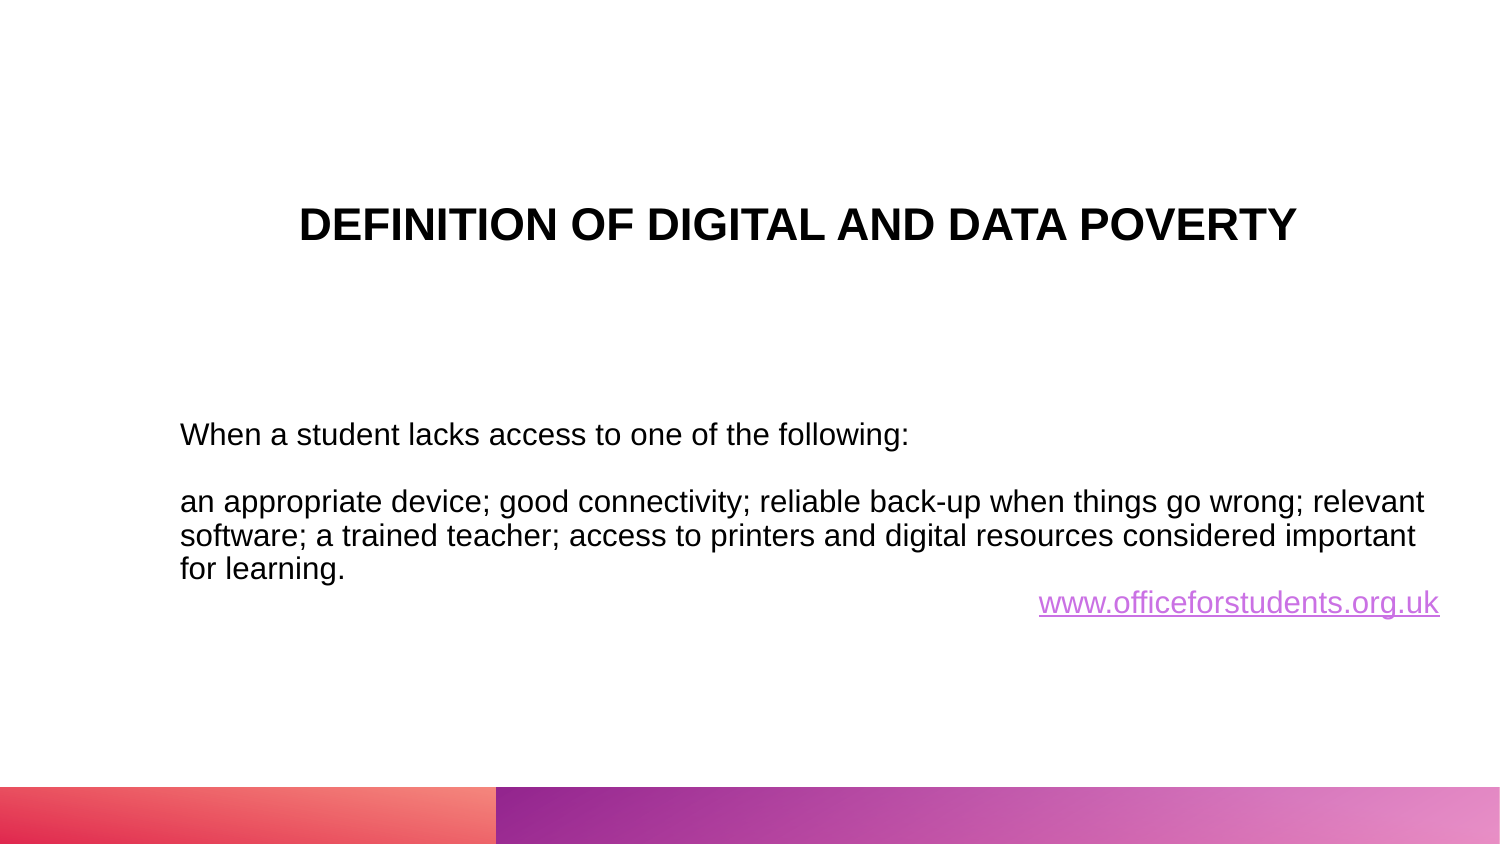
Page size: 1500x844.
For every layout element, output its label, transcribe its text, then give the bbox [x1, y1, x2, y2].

text_box DEFINITION OF DIGITAL AND DATA POVERTY [168, 97, 1429, 250]
list When a student lacks access to one of the following: an appropriate device; good connectivity; reliable back-up when things go wrong; relevant software; a trained teacher; access to printers and digital resources considered important for learning. www.officeforstudents.org.uk [180, 292, 1440, 780]
